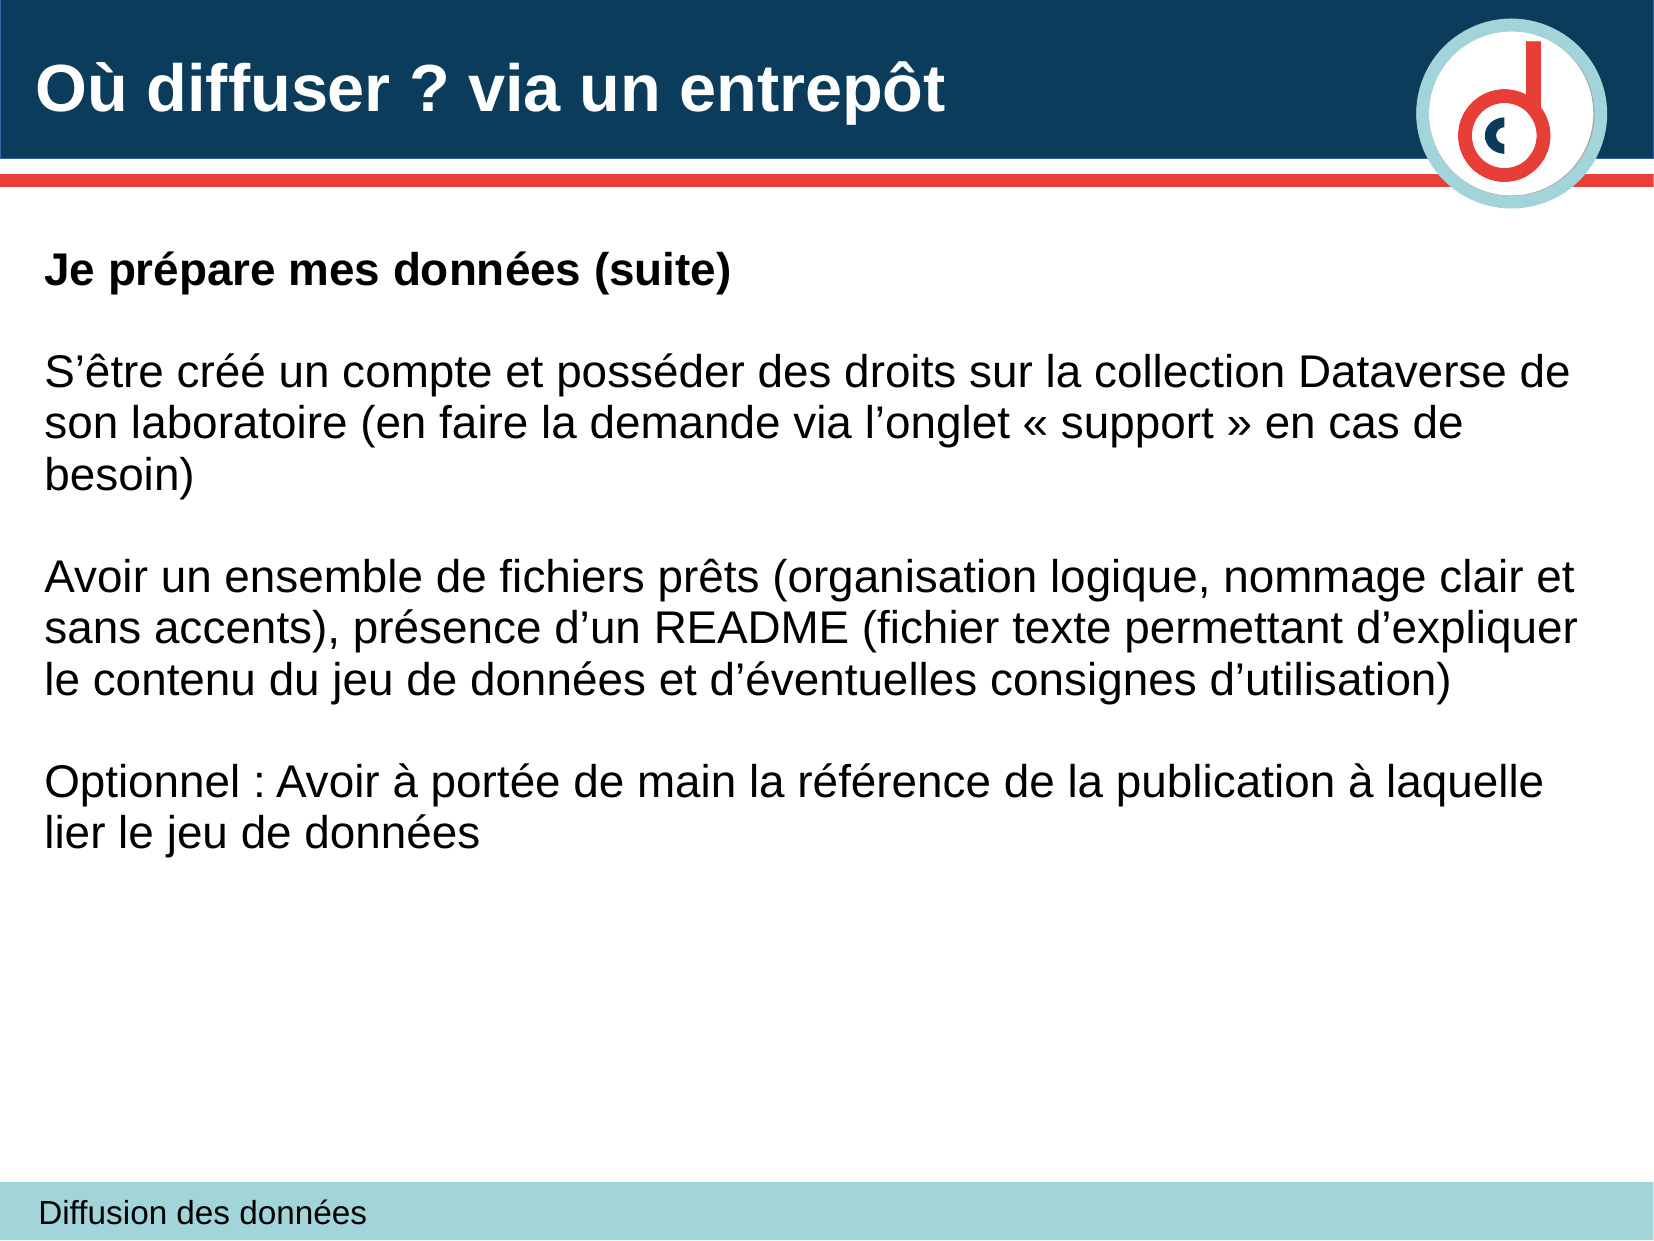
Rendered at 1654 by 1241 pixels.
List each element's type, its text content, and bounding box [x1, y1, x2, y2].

text_box Diffusion des données [23, 1187, 621, 1241]
title Où diffuser ? via un entrepôt [35, 11, 1430, 159]
text_box Je prépare mes données (suite) S’être créé un compte et posséder des droits sur la collection Dataverse de son laboratoire (en faire la demande via l’onglet « support » en cas de besoin) Avoir un ensemble de fichiers prêts (organisation logique, nommage clair et sans accents), présence d’un README (fichier texte permettant d’expliquer le contenu du jeu de données et d’éventuelles consignes d’utilisation) Optionnel : Avoir à portée de main la référence de la publication à laquelle lier le jeu de données [29, 236, 1625, 980]
